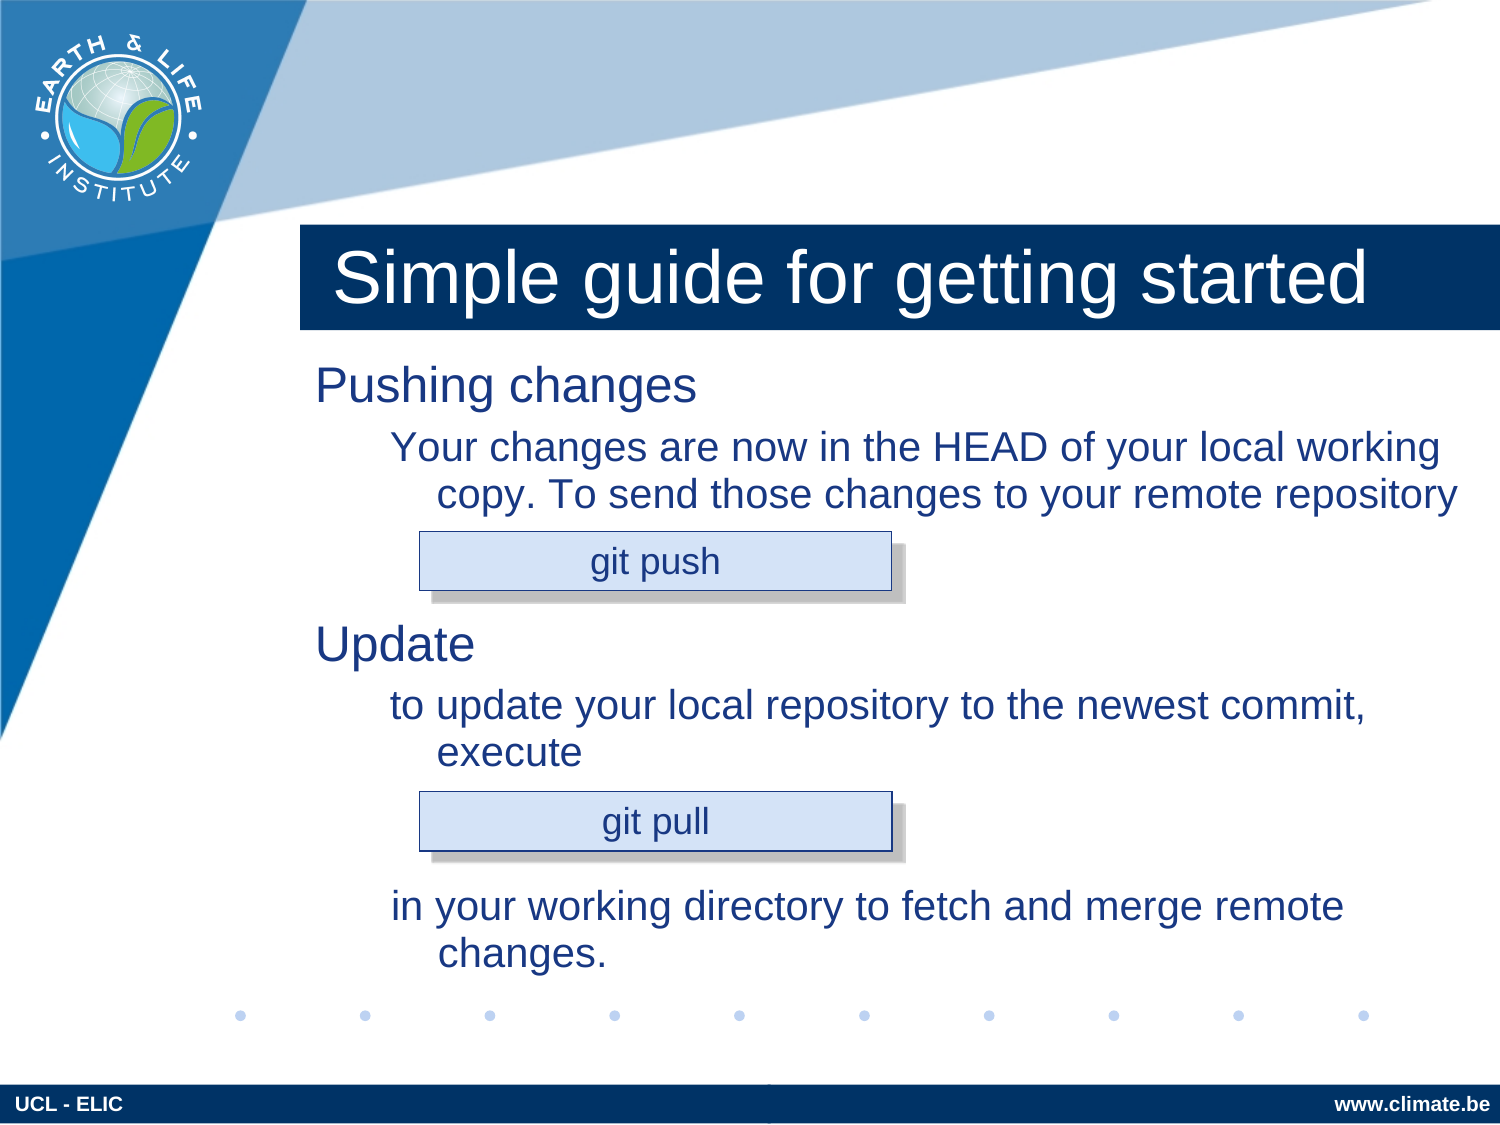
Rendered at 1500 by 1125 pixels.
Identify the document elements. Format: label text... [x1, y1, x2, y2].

list in your working directory to fetch and merge remote changes. [301, 809, 1477, 991]
picture [0, 0, 1500, 842]
list Update to update your local repository to the newest commit, execute [300, 608, 1476, 790]
text_box git pull [419, 791, 893, 851]
text_box git push [419, 531, 892, 591]
list Pushing changes Your changes are now in the HEAD of your local working copy. To send those changes to your remote repository [300, 350, 1476, 532]
title Simple guide for getting started [300, 224, 1500, 331]
